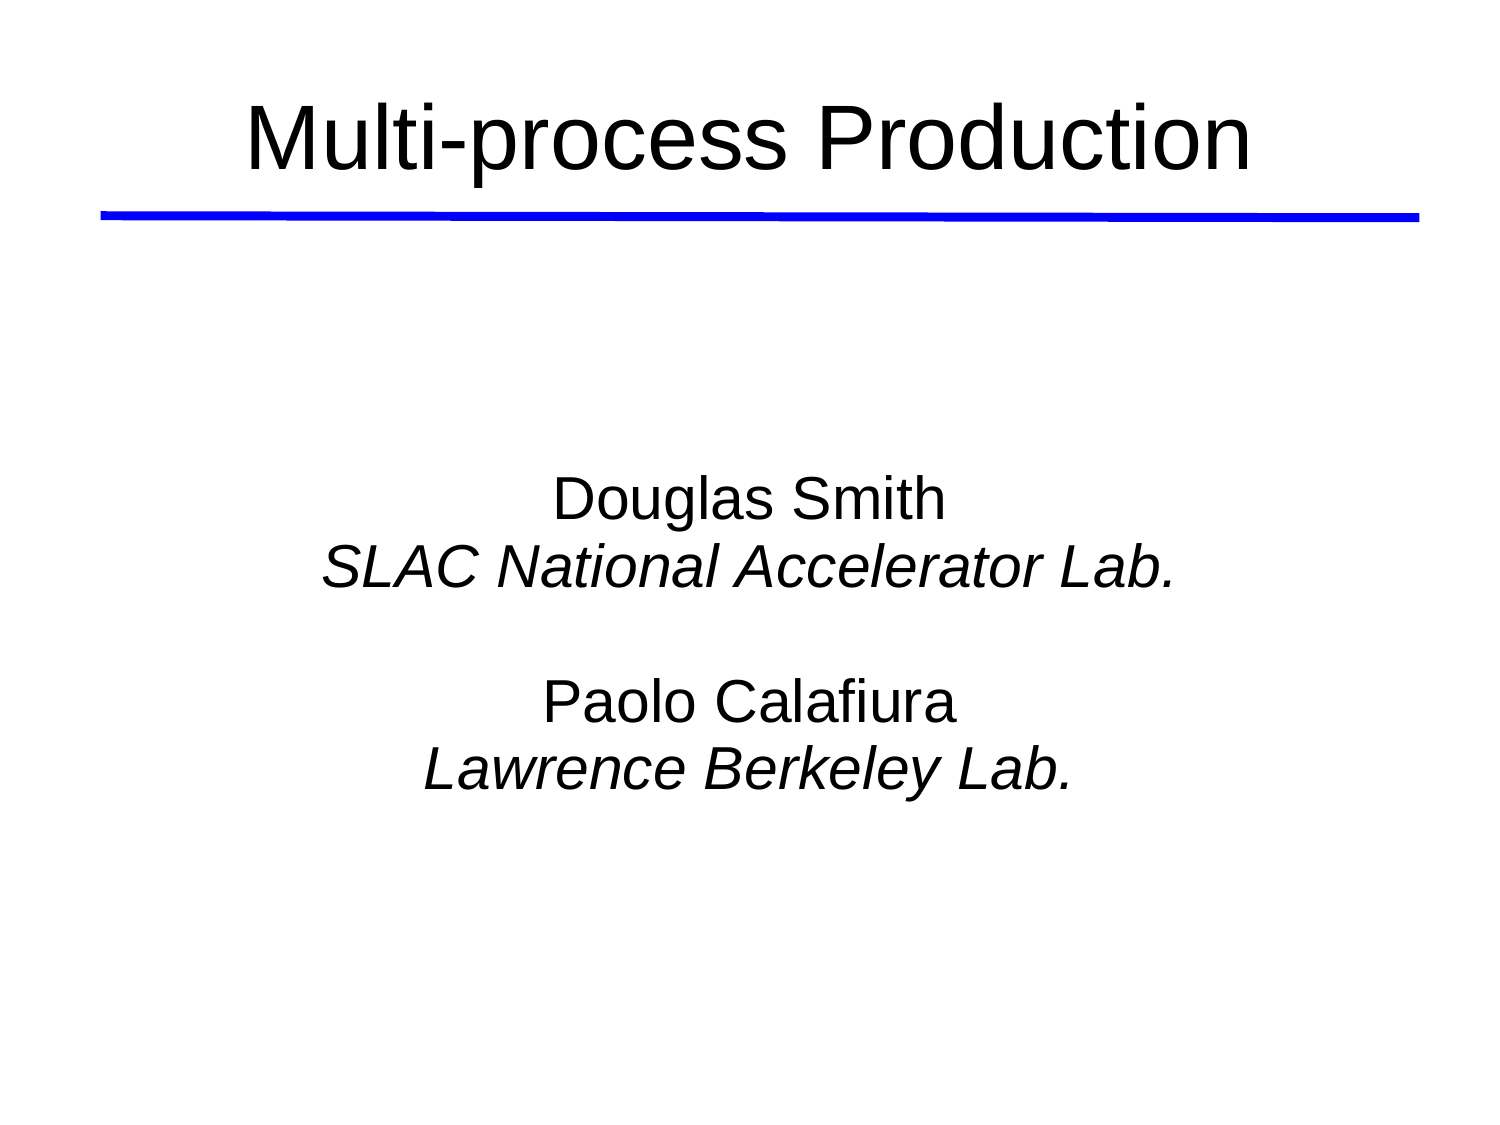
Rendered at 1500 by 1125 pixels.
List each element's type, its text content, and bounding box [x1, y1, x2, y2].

title Multi-process Production [75, 51, 1425, 226]
subtitle Douglas Smith SLAC National Accelerator Lab. Paolo Calafiura Lawrence Berkeley Lab. [75, 269, 1425, 999]
